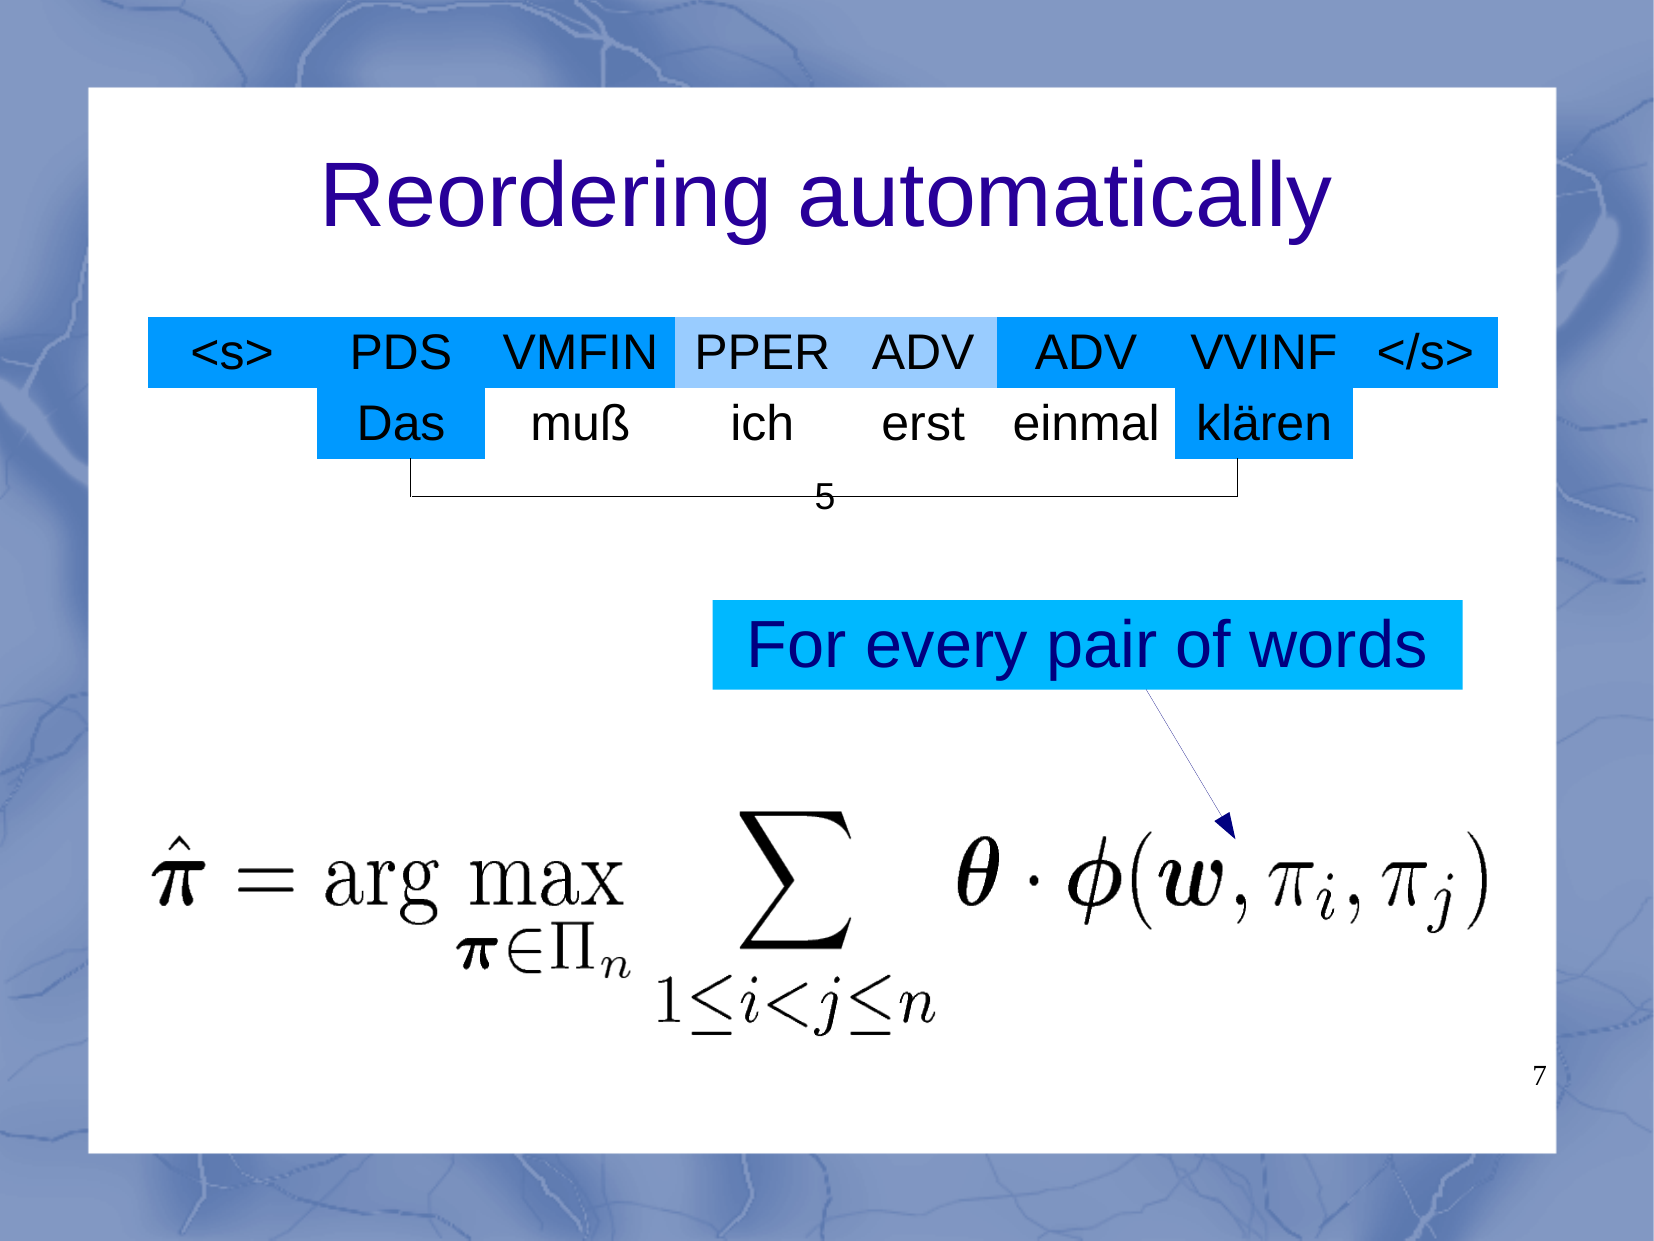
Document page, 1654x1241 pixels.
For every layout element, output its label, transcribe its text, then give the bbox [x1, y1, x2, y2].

table_cell klären [1175, 388, 1353, 459]
table_header VMFIN [485, 317, 675, 388]
title Reordering automatically [118, 90, 1536, 298]
table_header ADV [997, 317, 1175, 388]
text_box For every pair of words [712, 600, 1463, 690]
picture [0, 0, 1654, 1241]
table_cell erst [849, 388, 997, 459]
table_cell ich [675, 388, 849, 459]
table_header PPER [675, 317, 849, 388]
table_header PDS [317, 317, 485, 388]
table_cell einmal [997, 388, 1175, 459]
table_cell [1353, 388, 1498, 459]
table_cell Das [317, 388, 485, 459]
table_cell [148, 388, 317, 459]
table_cell muß [485, 388, 675, 459]
table_header </s> [1353, 317, 1498, 388]
table_header VVINF [1175, 317, 1353, 388]
table_header <s> [148, 317, 317, 388]
table_header ADV [849, 317, 997, 388]
